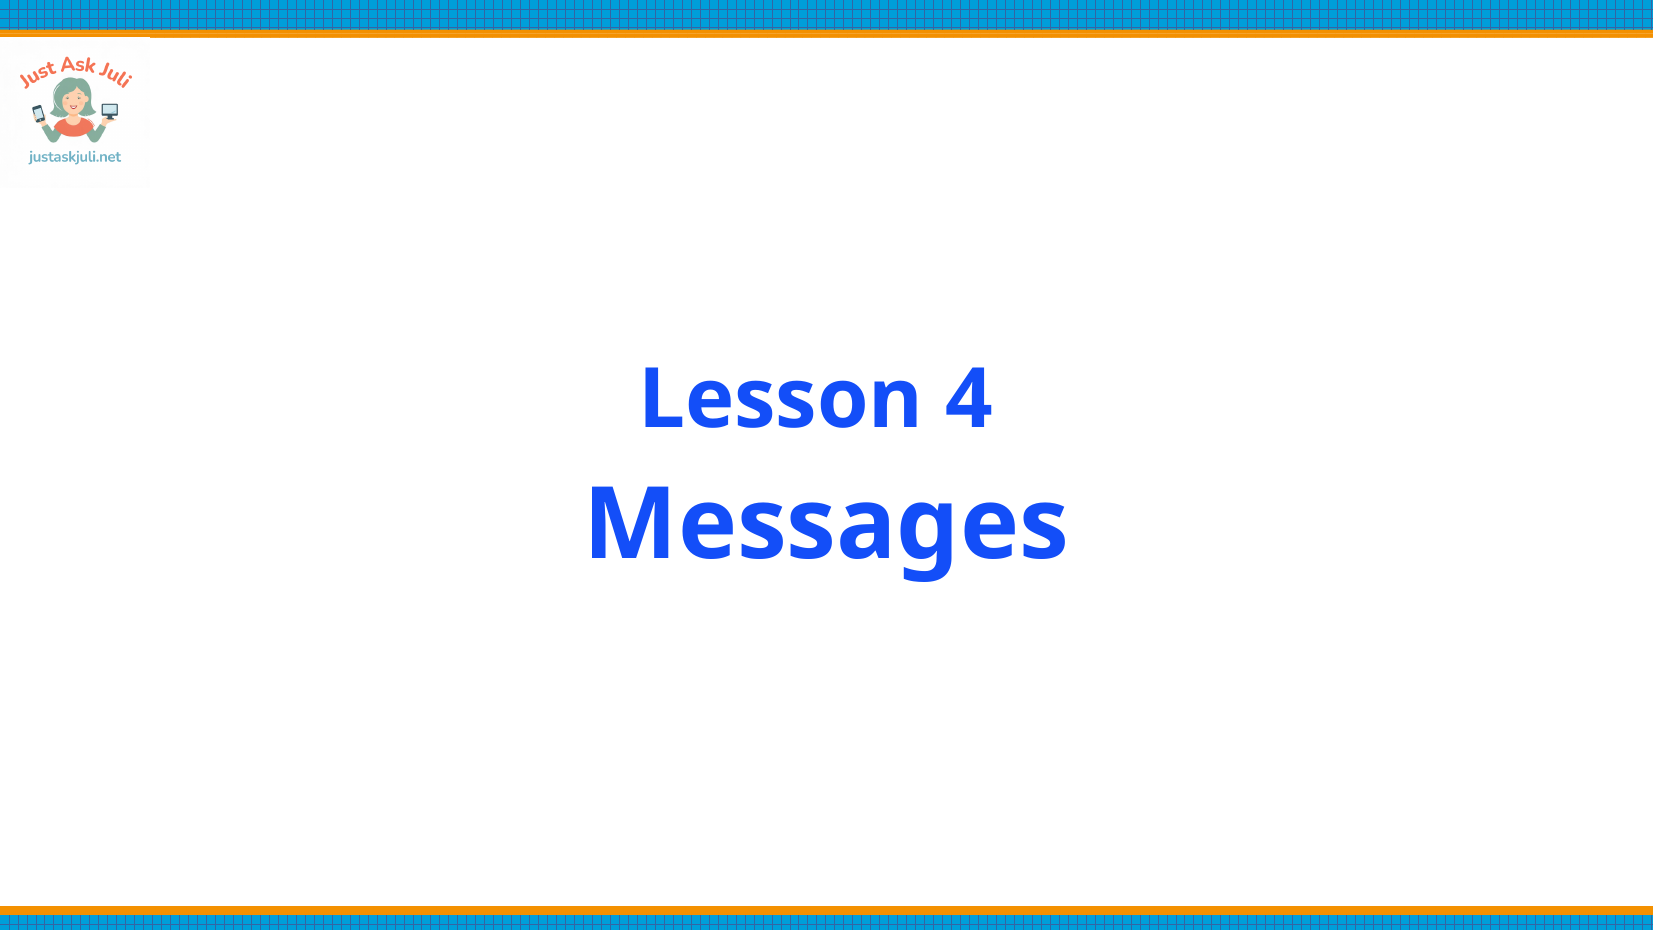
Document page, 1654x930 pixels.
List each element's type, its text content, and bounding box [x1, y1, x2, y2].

subtitle Lesson 4 Messages [82, 103, 1571, 824]
picture [0, 37, 150, 188]
